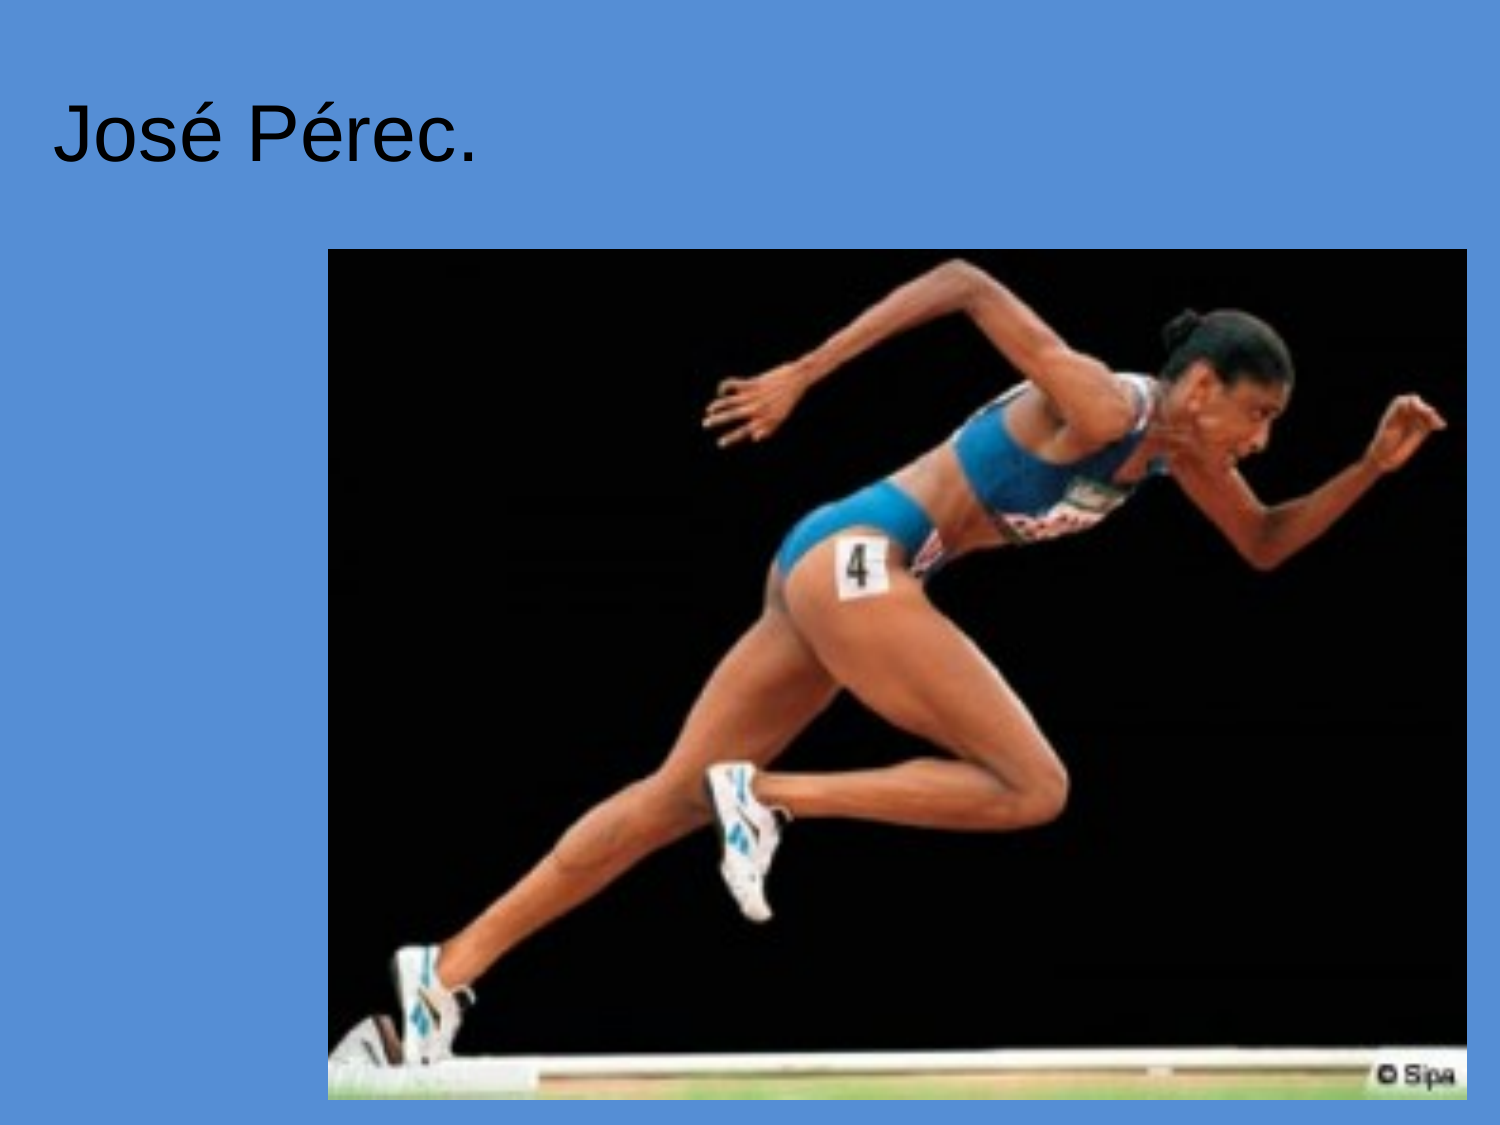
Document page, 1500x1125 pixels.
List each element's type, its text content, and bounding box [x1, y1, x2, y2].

title José Pérec. [35, 35, 500, 223]
picture [328, 249, 1467, 1100]
